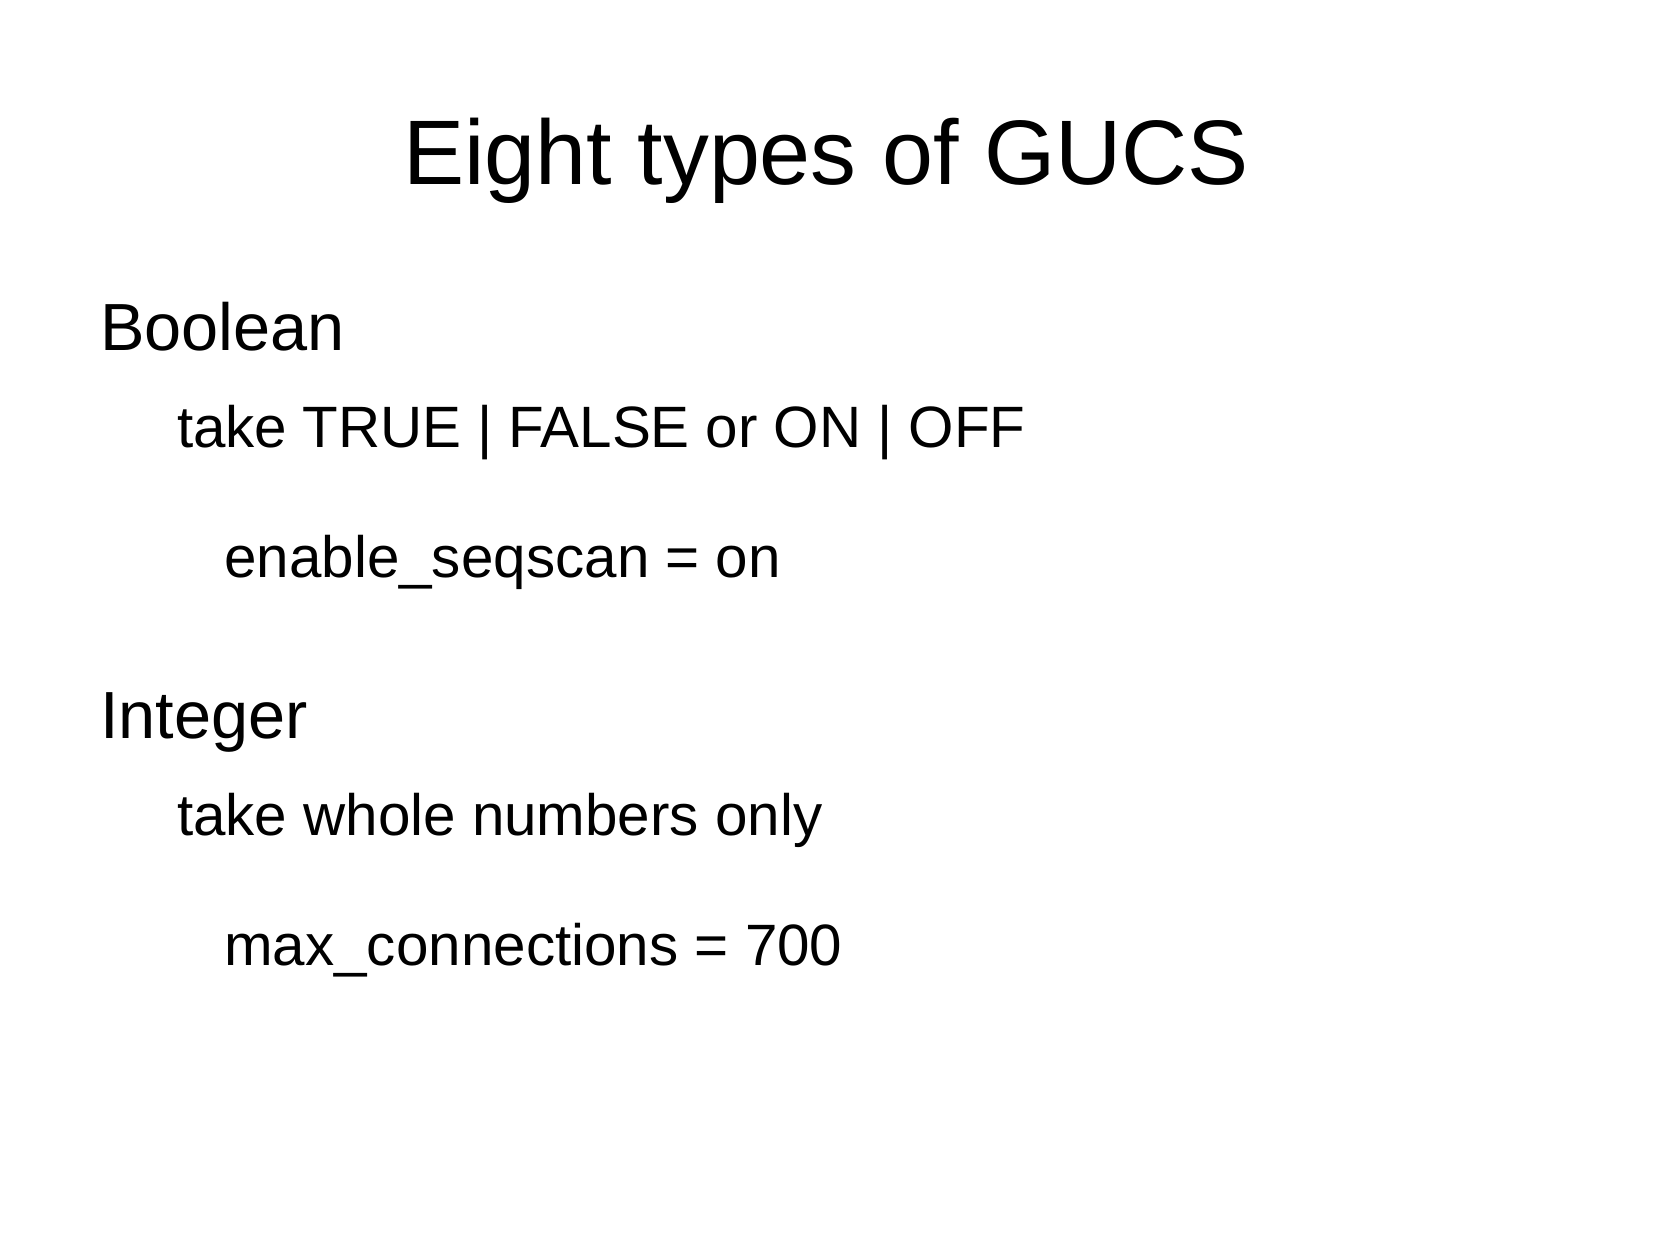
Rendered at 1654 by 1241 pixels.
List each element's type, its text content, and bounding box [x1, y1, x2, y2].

list Boolean take TRUE | FALSE or ON | OFF enable_seqscan = on Integer take whole numbers only max_connections = 700 [82, 290, 1571, 1109]
title Eight types of GUCS [82, 49, 1571, 257]
